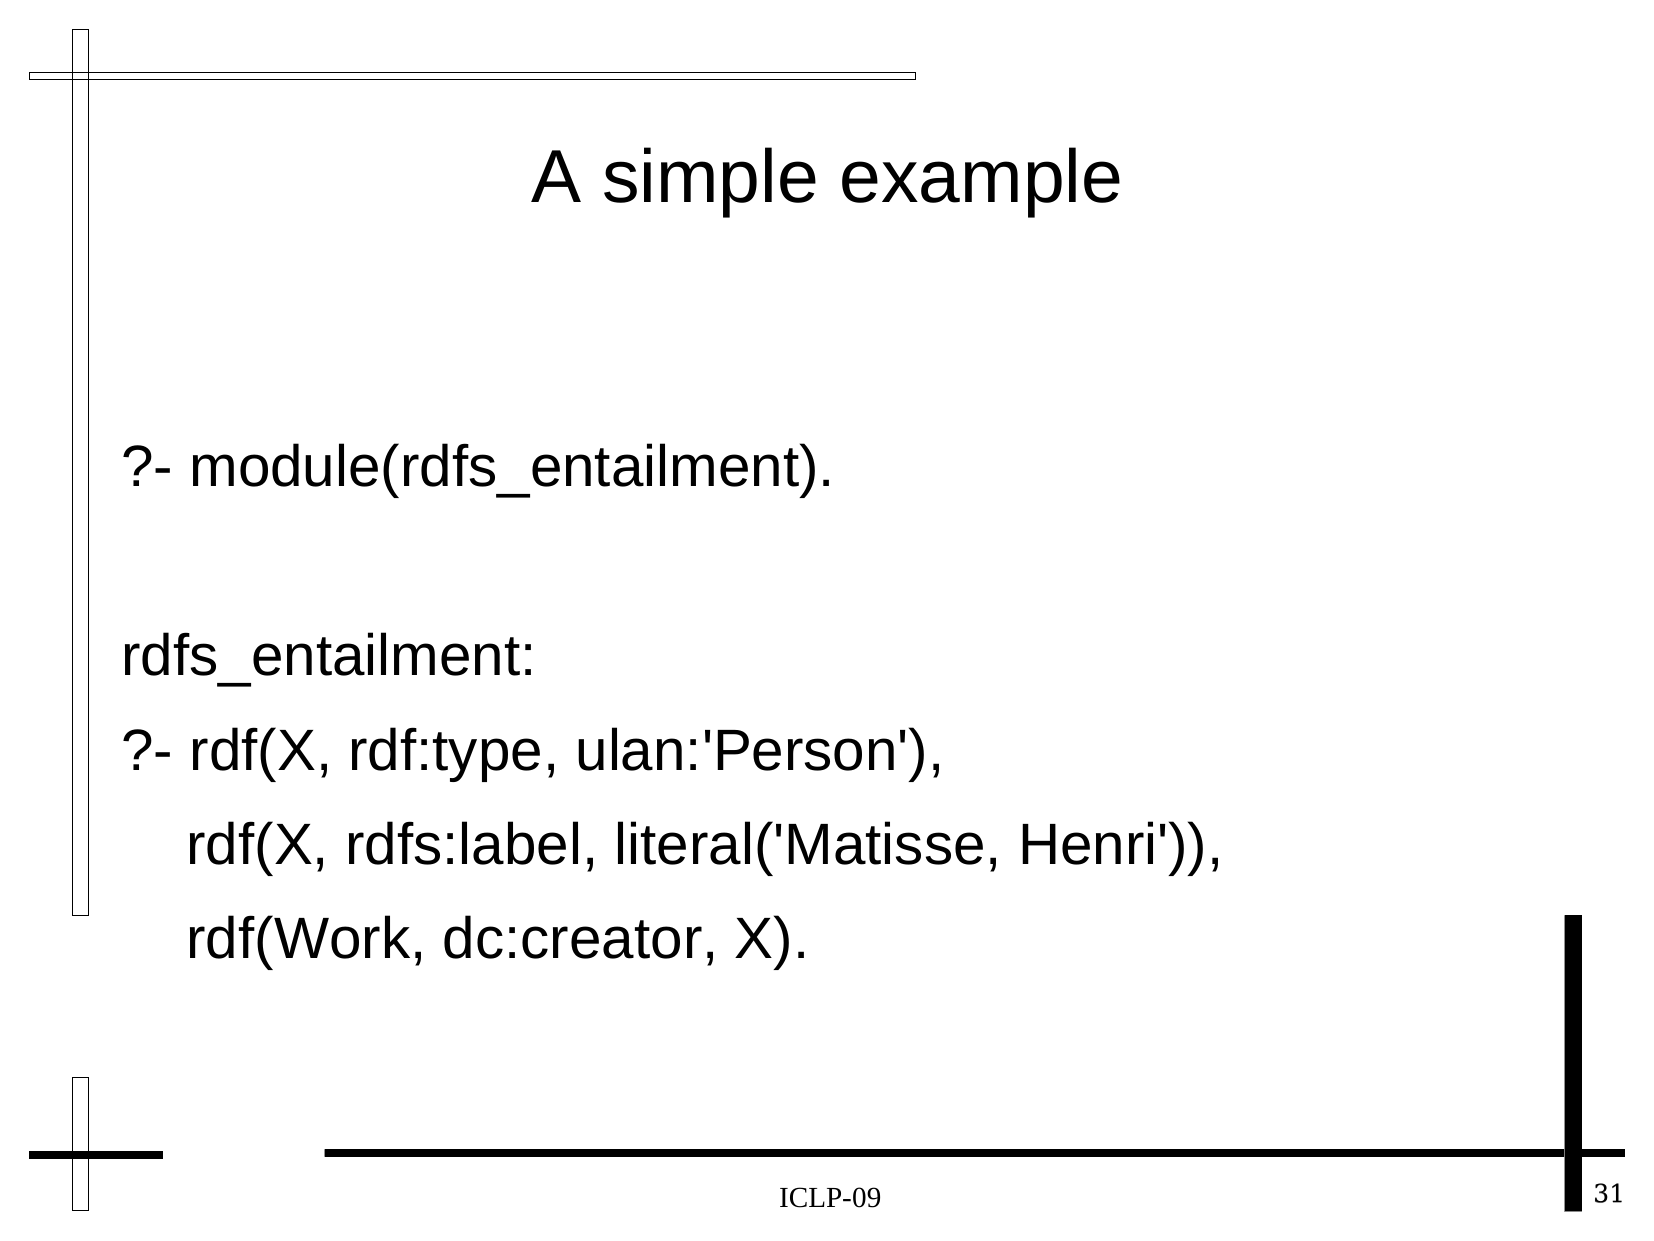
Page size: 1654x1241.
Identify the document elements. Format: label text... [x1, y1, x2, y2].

list ?- module(rdfs_entailment). rdfs_entailment: ?- rdf(X, rdf:type, ulan:'Person'), rdf(X, rdfs:label, literal('Matisse, Henri')), rdf(Work, dc:creator, X). [121, 338, 1534, 1112]
title A simple example [121, 95, 1534, 258]
